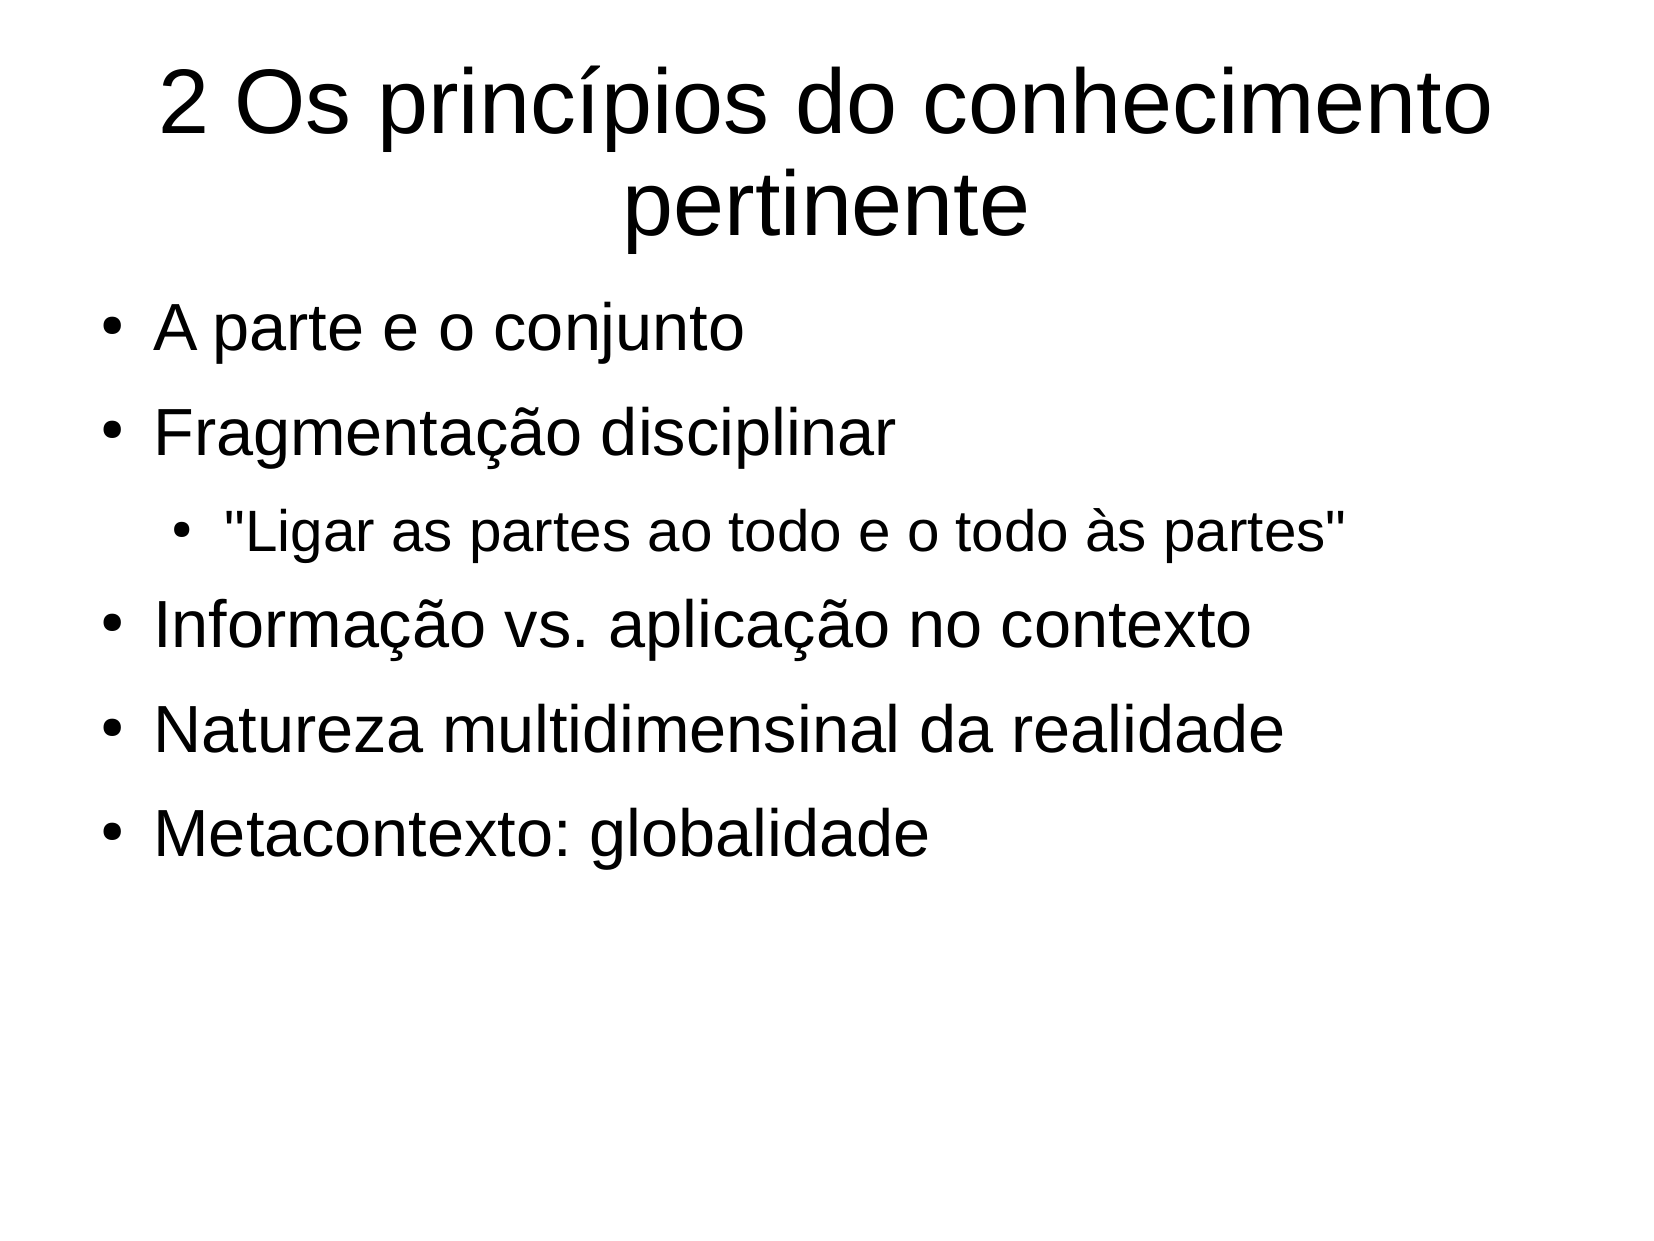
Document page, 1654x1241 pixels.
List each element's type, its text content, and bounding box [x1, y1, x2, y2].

list A parte e o conjunto Fragmentação disciplinar "Ligar as partes ao todo e o todo às partes" Informação vs. aplicação no contexto Natureza multidimensinal da realidade Metacontexto: globalidade [82, 290, 1571, 1010]
title 2 Os princípios do conhecimento pertinente [82, 49, 1571, 257]
